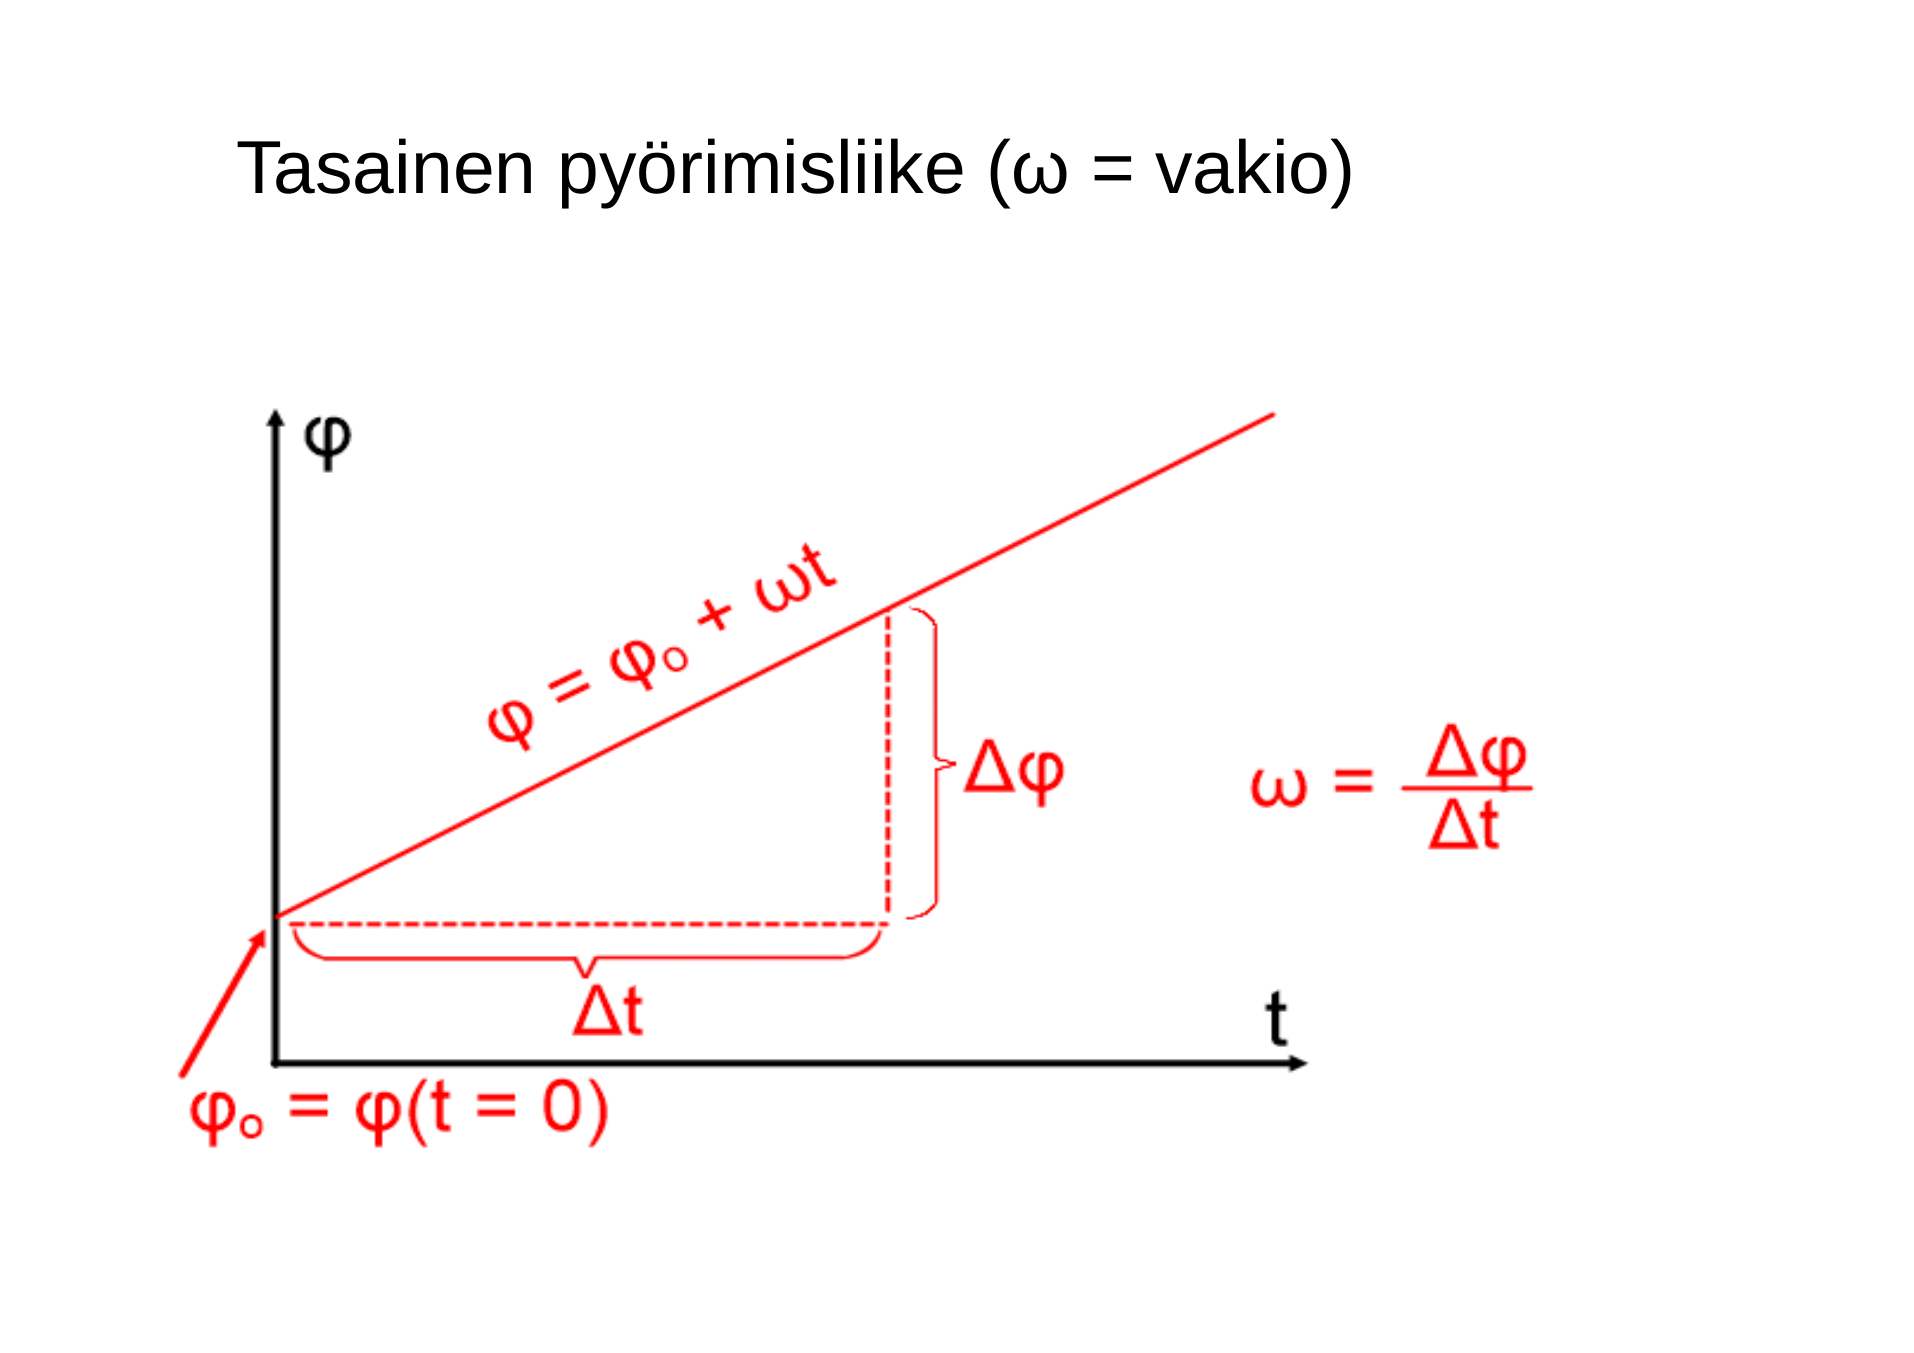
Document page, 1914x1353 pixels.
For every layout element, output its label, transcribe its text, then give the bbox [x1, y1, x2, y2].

text_box Tasainen pyörimisliike (ω = vakio) [221, 118, 1832, 232]
picture [122, 321, 1615, 1176]
